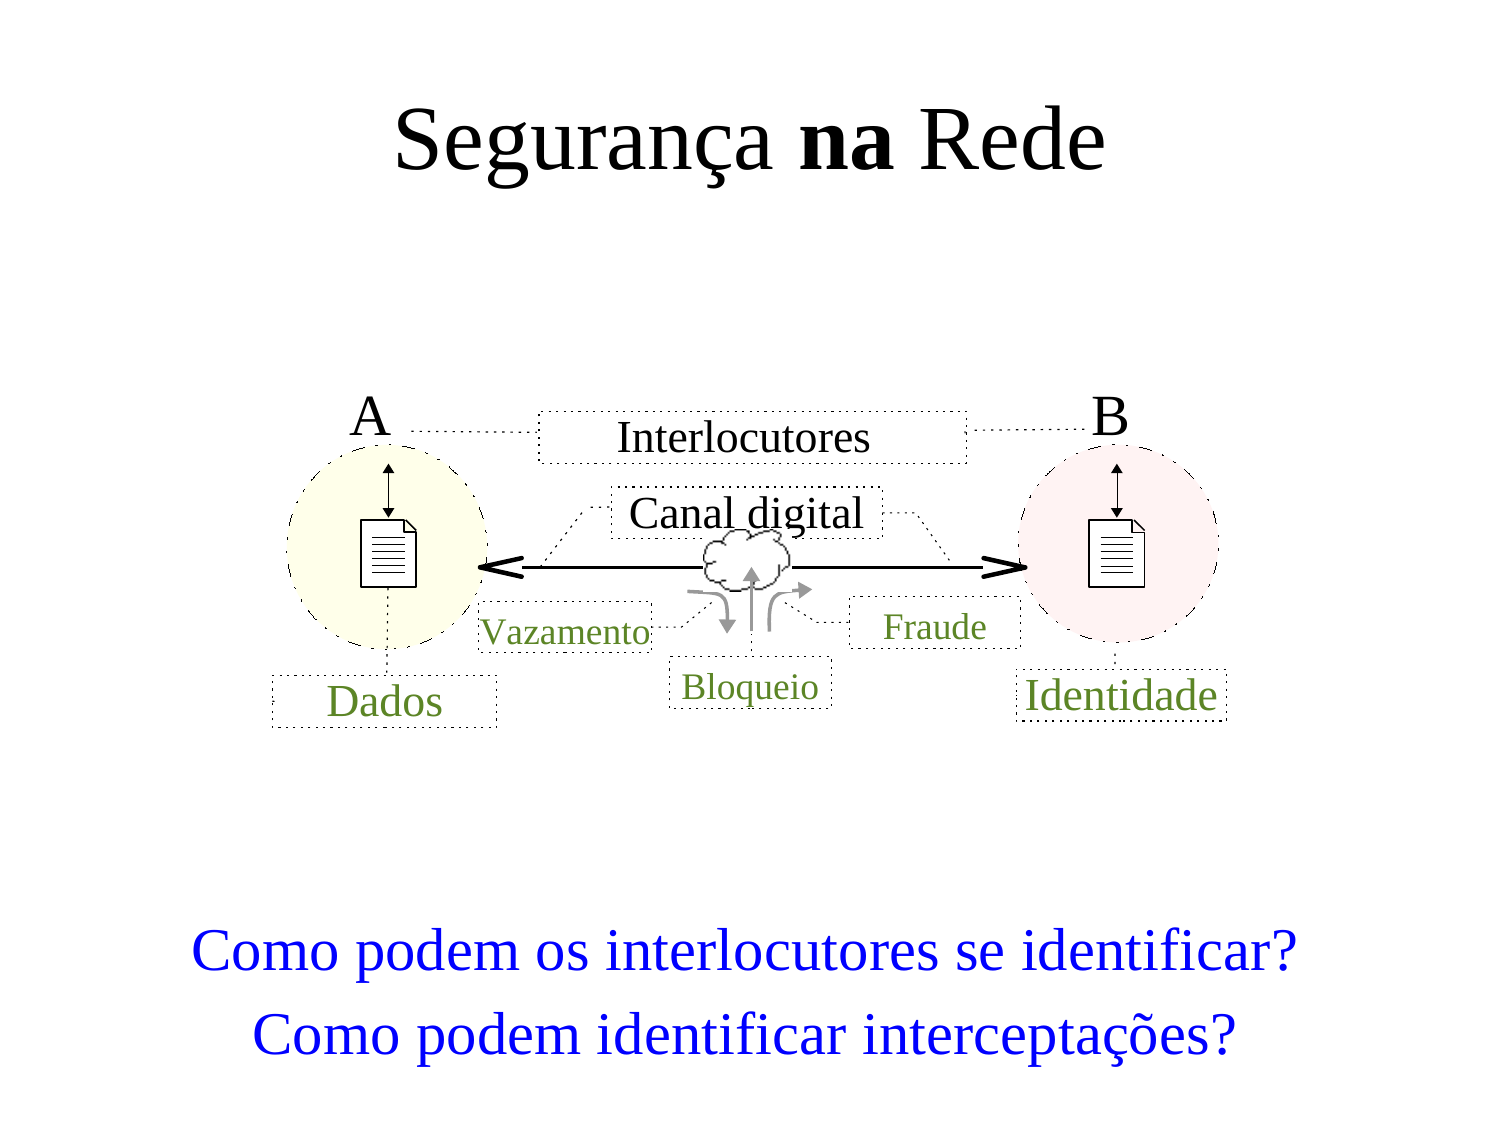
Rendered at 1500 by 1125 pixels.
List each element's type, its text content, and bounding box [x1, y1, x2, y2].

text_box Interlocutores [538, 411, 967, 464]
text_box Dados [272, 675, 497, 728]
text_box Bloqueio [669, 656, 832, 709]
text_box Canal digital [611, 486, 883, 539]
text_box [286, 445, 488, 650]
title Segurança na Rede [75, 44, 1425, 233]
subtitle Como podem os interlocutores se identificar? Como podem identificar interceptações? [70, 916, 1421, 1068]
text_box A [349, 383, 398, 451]
picture [703, 529, 792, 592]
text_box Fraude [849, 596, 1021, 649]
text_box Identidade [1016, 669, 1227, 722]
text_box B [1091, 383, 1136, 451]
text_box [1018, 446, 1219, 643]
text_box Vazamento [478, 601, 652, 653]
